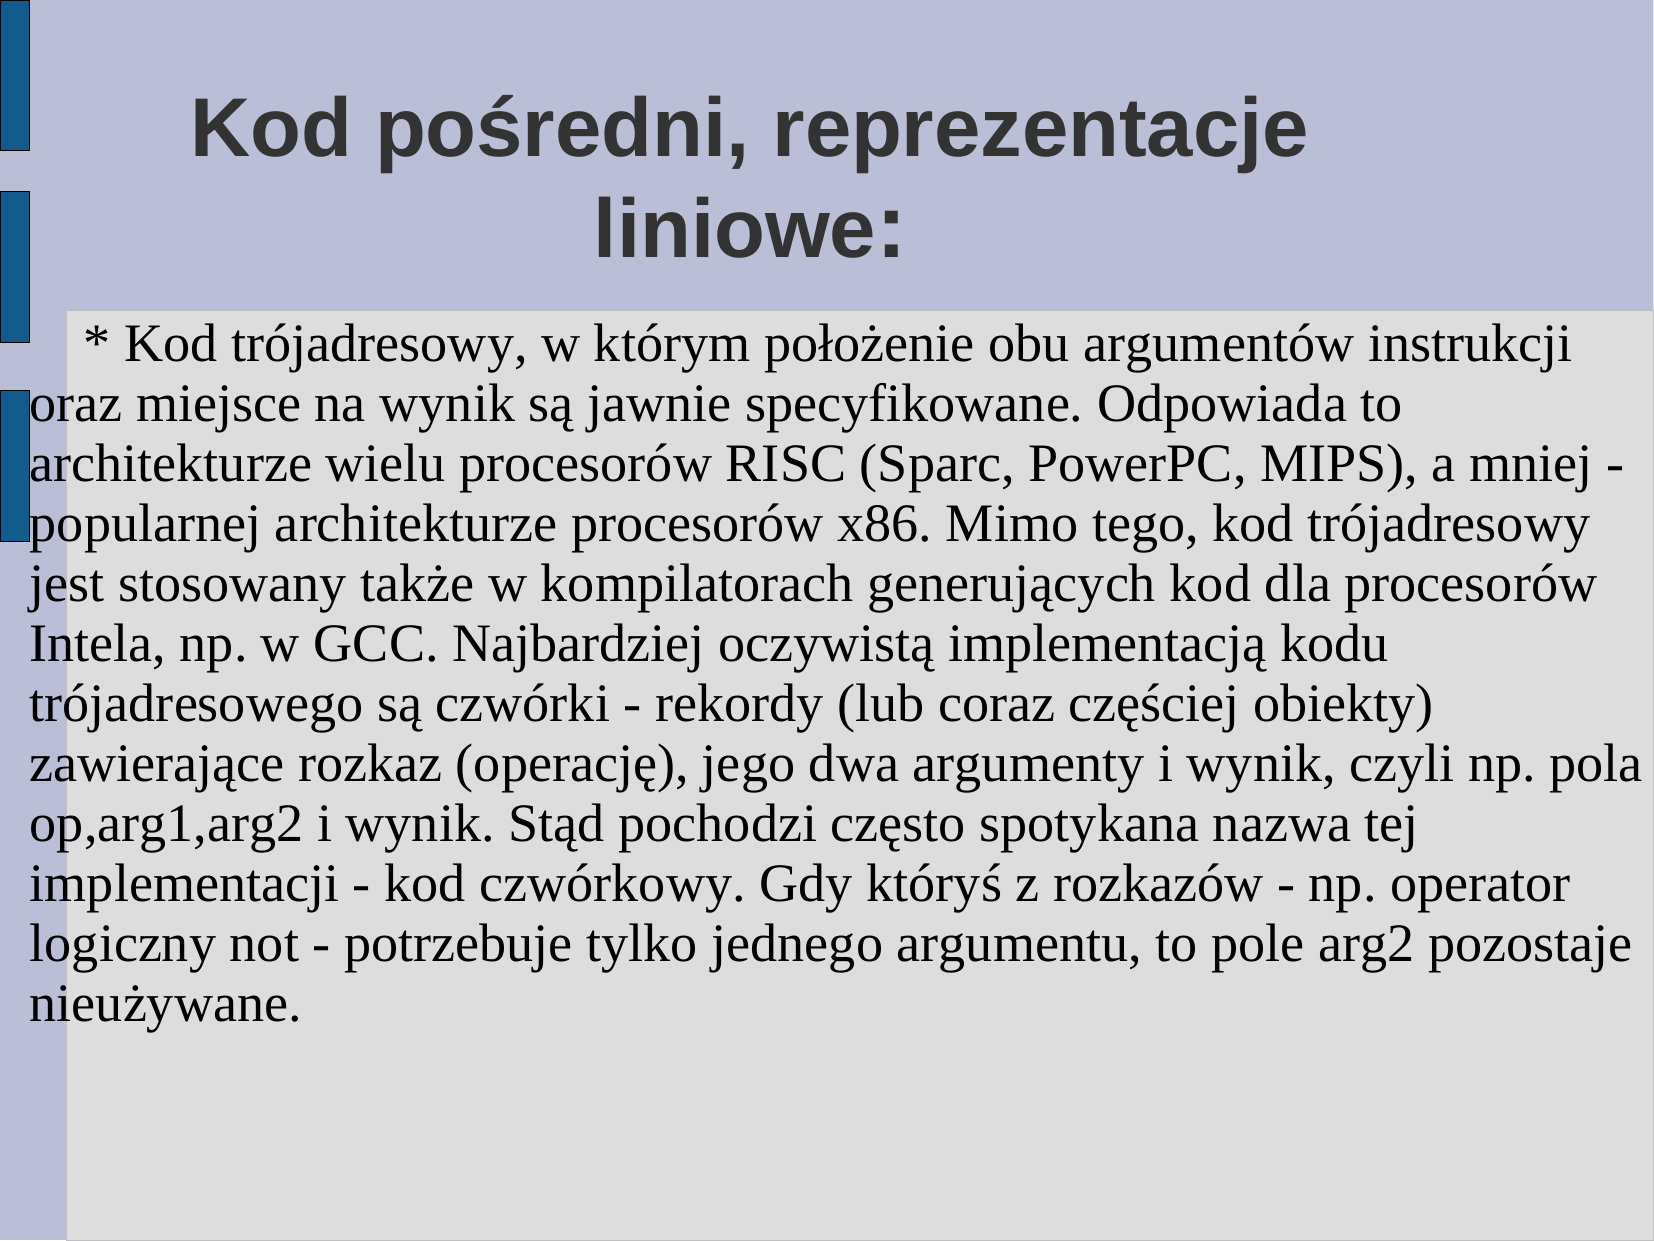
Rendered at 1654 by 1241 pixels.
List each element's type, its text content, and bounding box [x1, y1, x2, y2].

title Kod pośredni, reprezentacje liniowe: [112, 73, 1388, 285]
text_box * Kod trójadresowy, w którym położenie obu argumentów instrukcji oraz miejsce na wynik są jawnie specyfikowane. Odpowiada to architekturze wielu procesorów RISC (Sparc, PowerPC, MIPS), a mniej - popularnej architekturze procesorów x86. Mimo tego, kod trójadresowy jest stosowany także w kompilatorach generujących kod dla procesorów Intela, np. w GCC. Najbardziej oczywistą implementacją kodu trójadresowego są czwórki - rekordy (lub coraz częściej obiekty) zawierające rozkaz (operację), jego dwa argumenty i wynik, czyli np. pola op,arg1,arg2 i wynik. Stąd pochodzi często spotykana nazwa tej implementacji - kod czwórkowy. Gdy któryś z rozkazów - np. operator logiczny not - potrzebuje tylko jednego argumentu, to pole arg2 pozostaje nieużywane. [29, 313, 1654, 1241]
